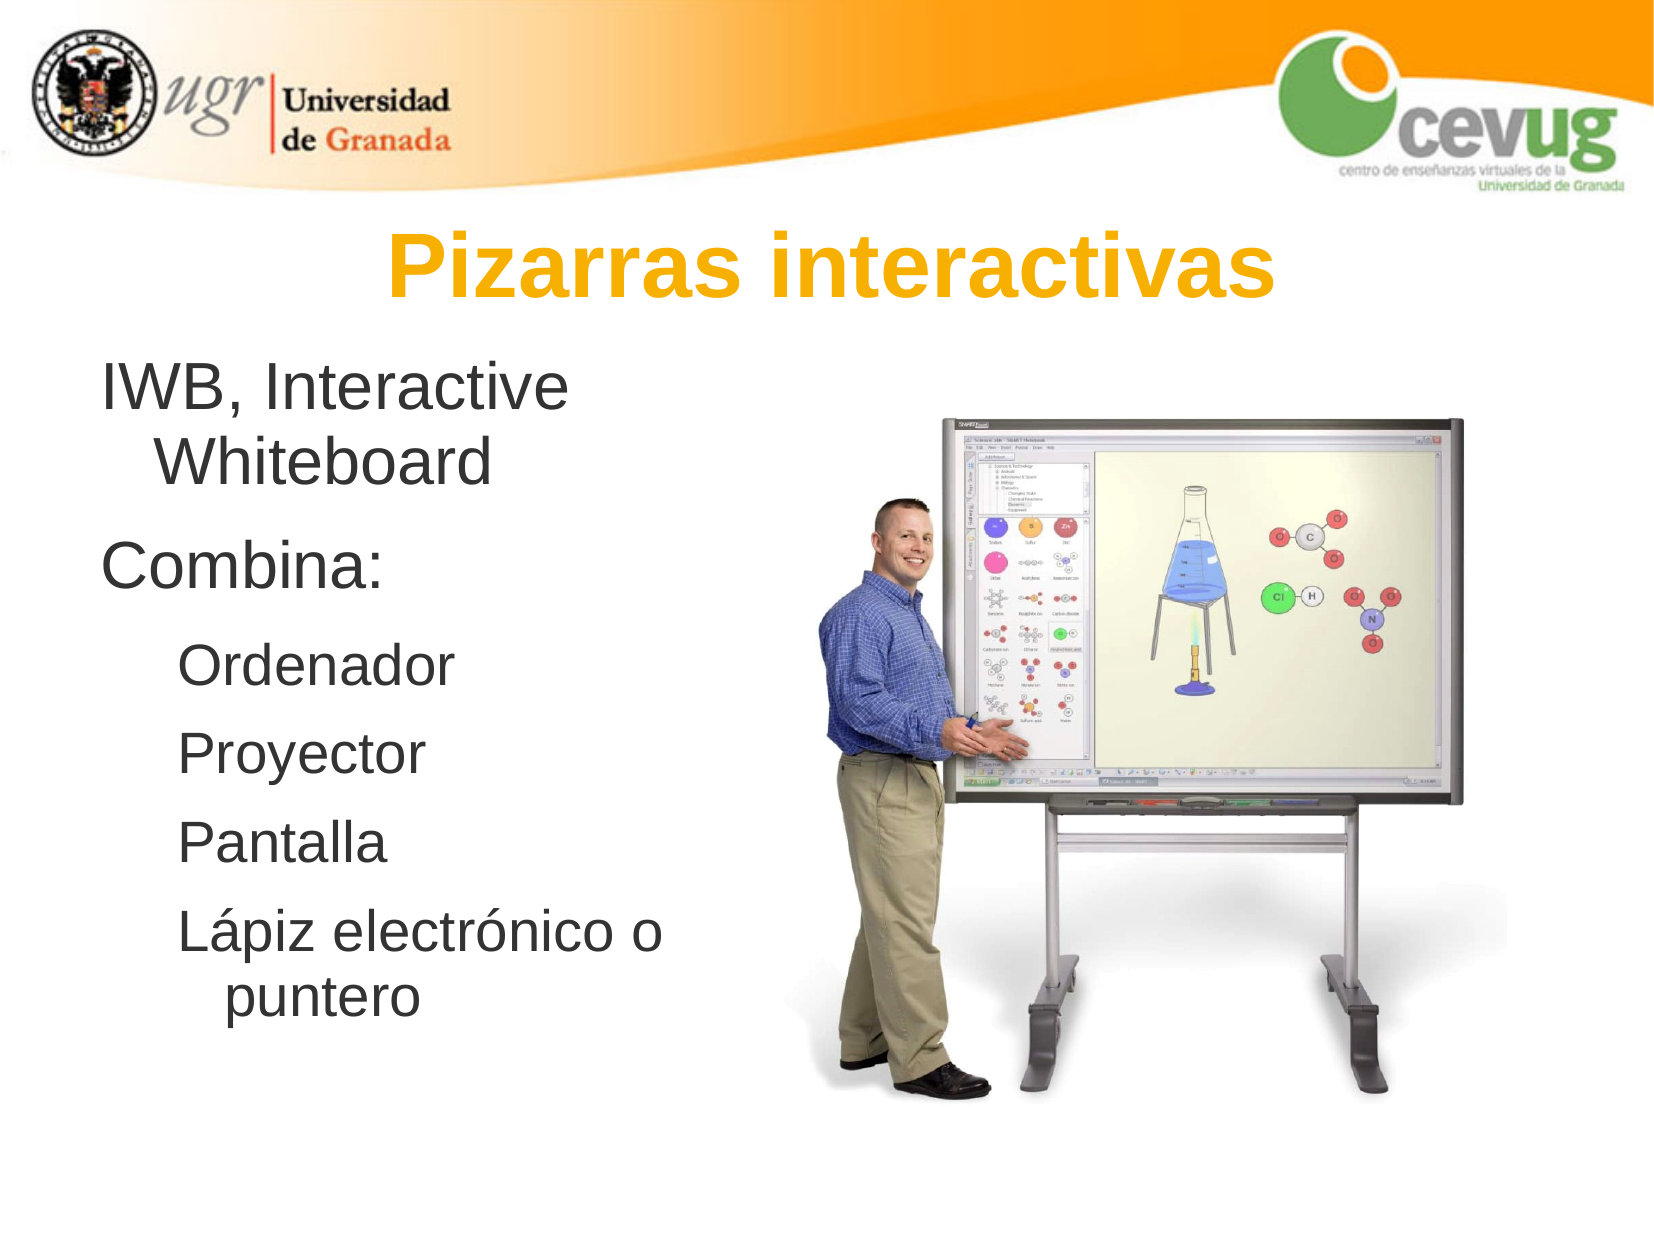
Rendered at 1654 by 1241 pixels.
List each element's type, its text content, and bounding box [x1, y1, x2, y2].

list IWB, Interactive Whiteboard Combina: Ordenador Proyector Pantalla Lápiz electrónico o puntero [82, 349, 809, 1168]
title Pizarras interactivas [88, 177, 1577, 355]
picture [780, 400, 1507, 1117]
